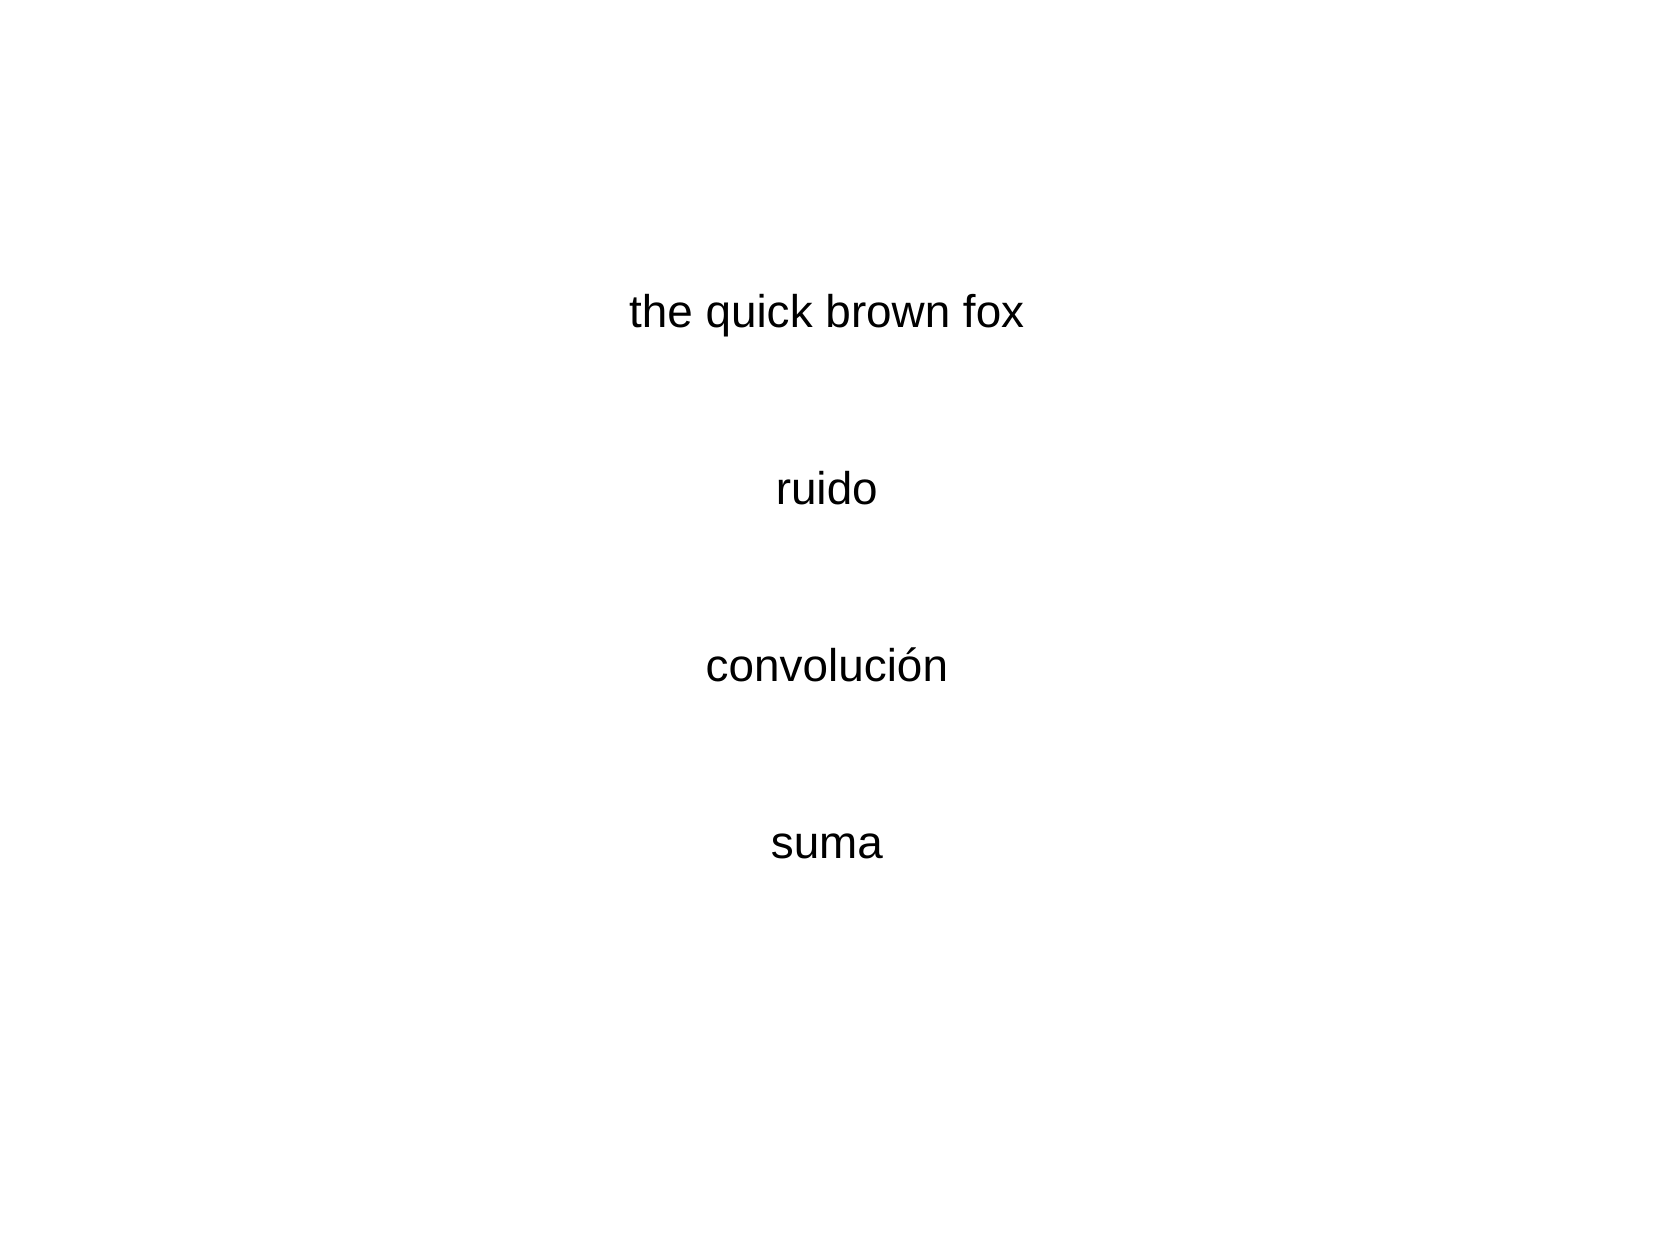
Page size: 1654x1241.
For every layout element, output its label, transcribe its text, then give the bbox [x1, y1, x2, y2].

text_box ruido [82, 415, 1571, 562]
subtitle the quick brown fox [82, 238, 1571, 384]
text_box suma [82, 769, 1571, 916]
text_box convolución [82, 592, 1571, 739]
